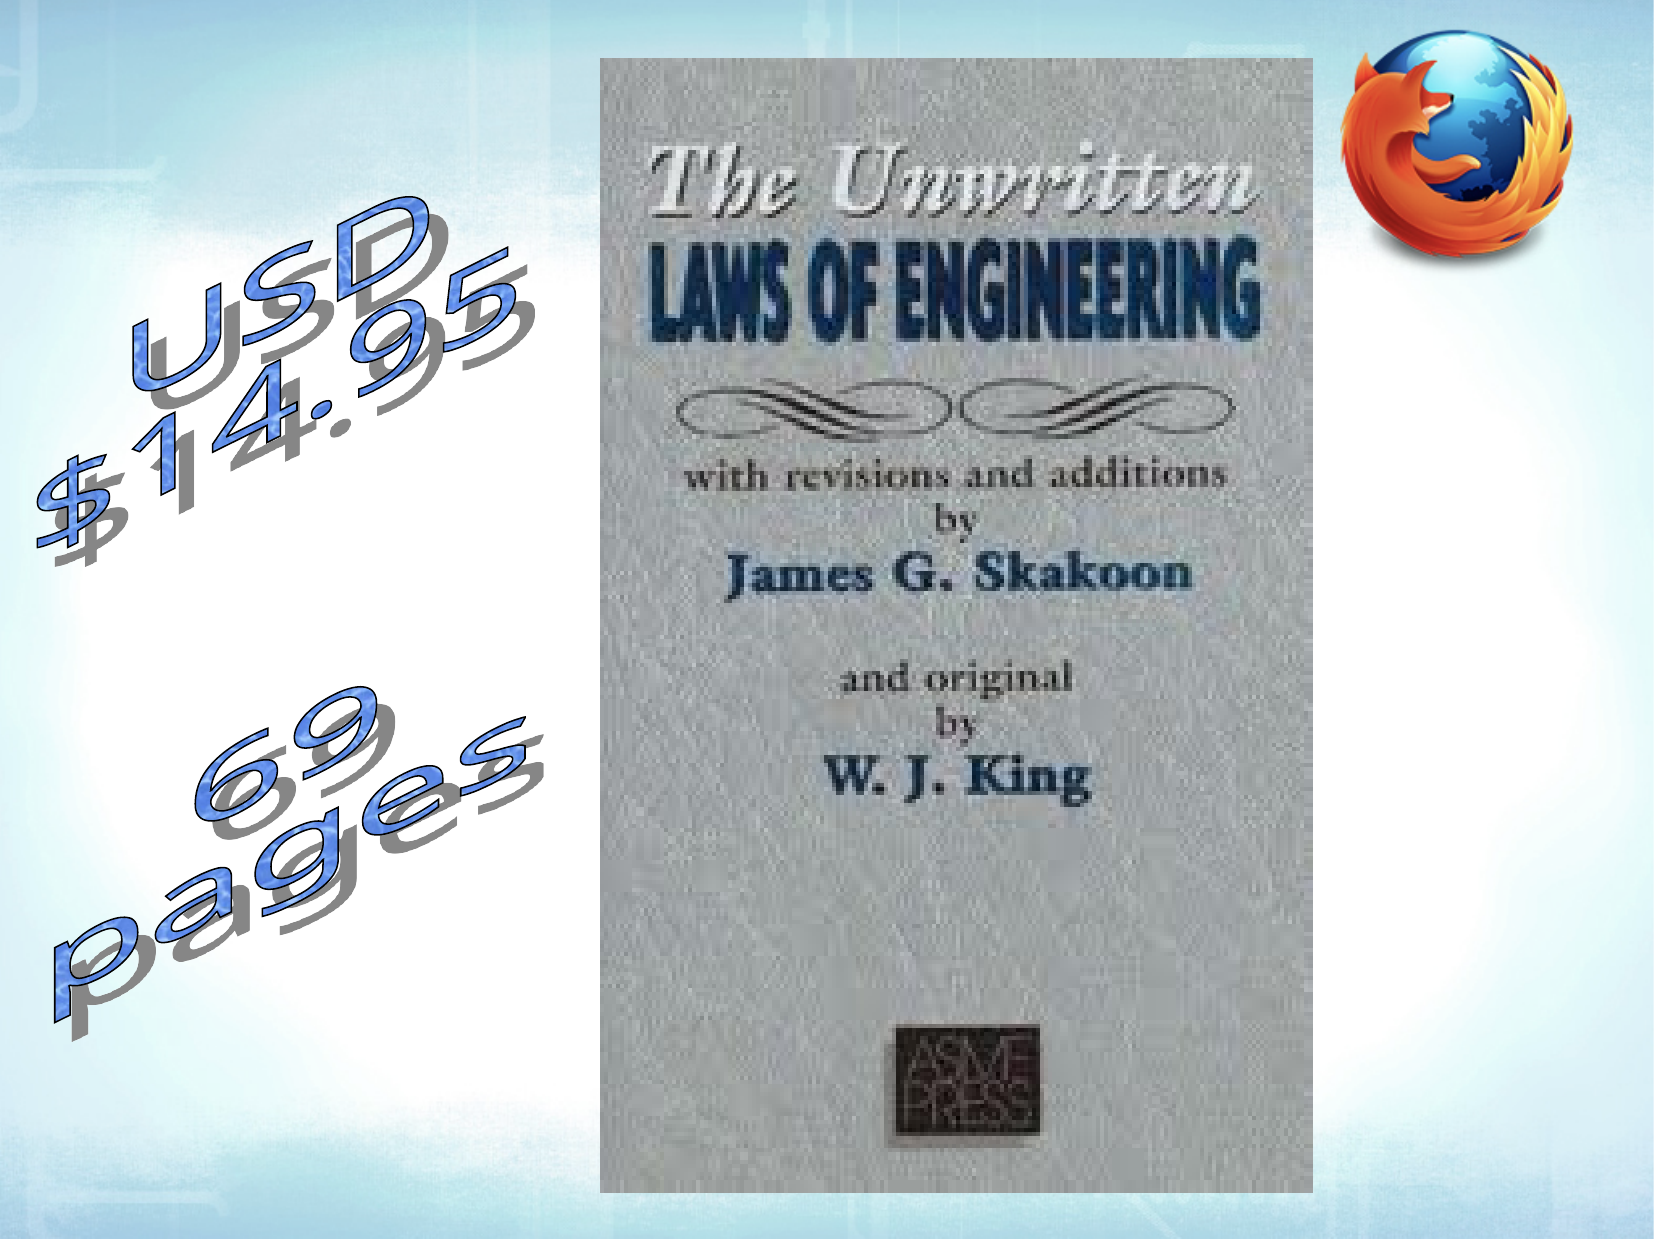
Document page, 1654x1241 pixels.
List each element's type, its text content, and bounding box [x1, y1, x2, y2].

text_box 69 pages [54, 917, 138, 1023]
text_box USD $14.95 [443, 247, 516, 352]
text_box USD $14.95 [133, 283, 221, 391]
text_box USD $14.95 [337, 196, 429, 302]
text_box USD $14.95 [350, 299, 426, 397]
text_box 69 pages [195, 728, 278, 821]
text_box 69 pages [362, 765, 443, 835]
text_box 69 pages [255, 807, 339, 917]
text_box USD $14.95 [243, 241, 315, 346]
text_box USD $14.95 [311, 400, 332, 419]
text_box USD $14.95 [37, 454, 110, 548]
text_box USD $14.95 [212, 359, 297, 453]
text_box USD $14.95 [132, 412, 175, 495]
text_box 69 pages [294, 686, 377, 780]
text_box 69 pages [460, 716, 526, 796]
picture [0, 0, 1654, 1239]
text_box 69 pages [155, 867, 232, 943]
